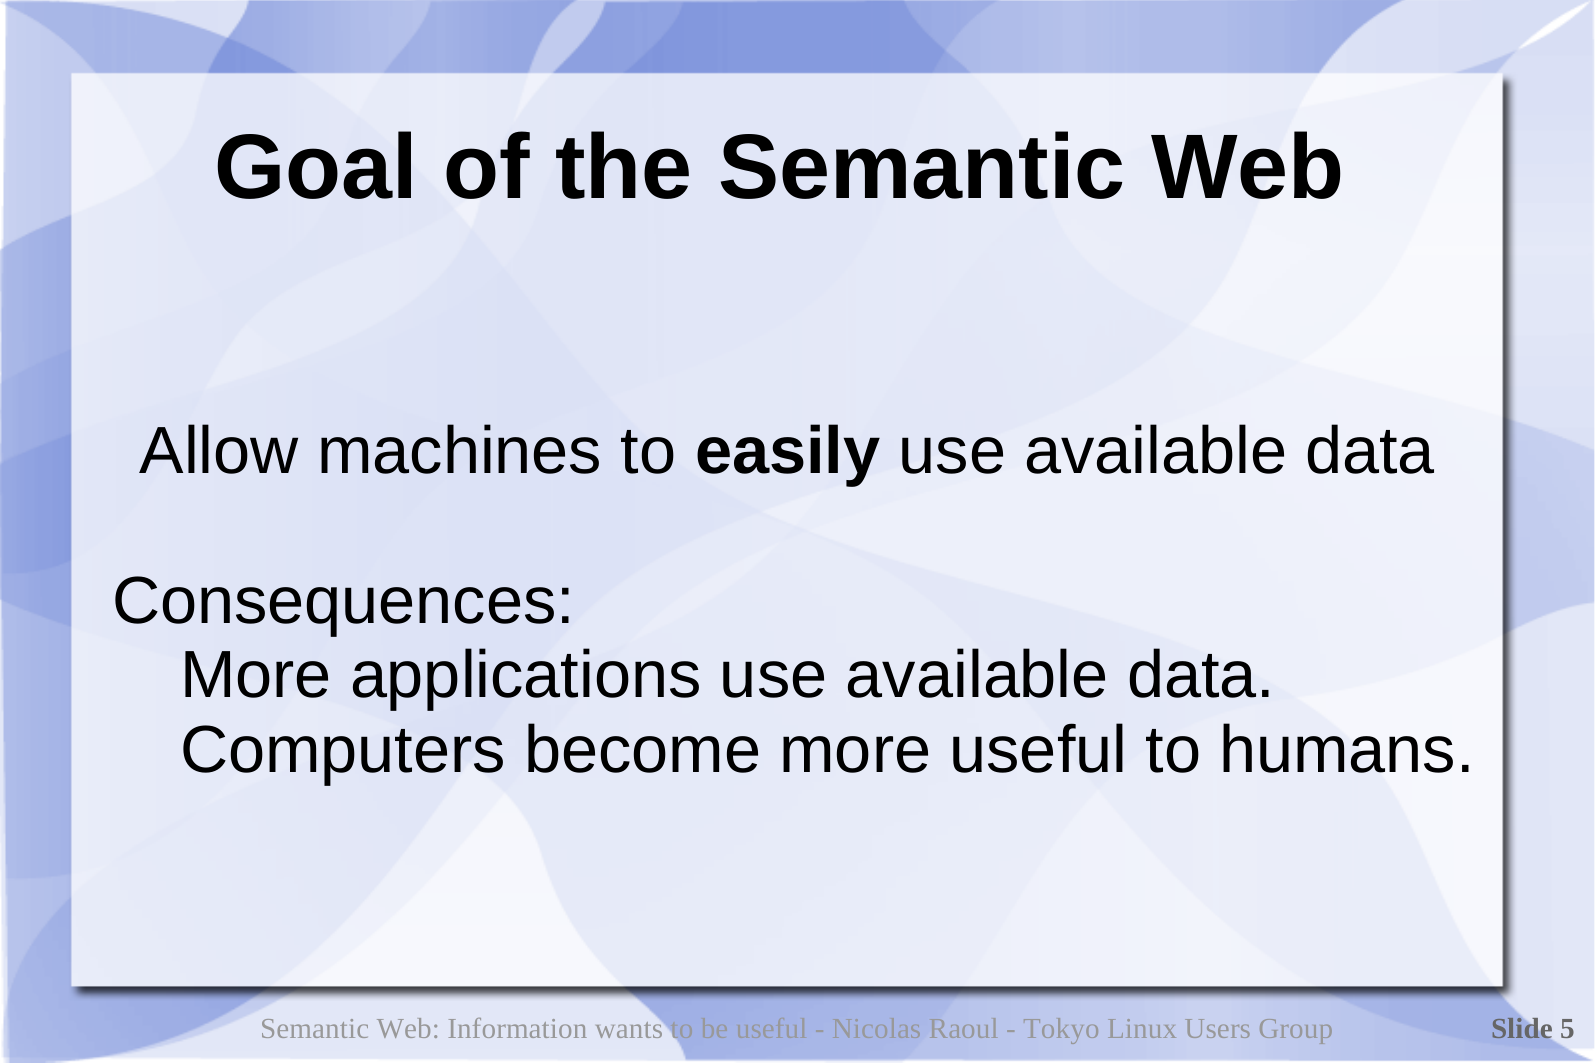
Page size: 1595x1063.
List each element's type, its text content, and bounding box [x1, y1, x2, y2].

title Goal of the Semantic Web [79, 77, 1481, 256]
subtitle Allow machines to easily use available data Consequences: More applications use available data. Computers become more useful to humans. [75, 262, 1501, 938]
picture [0, 0, 1595, 1063]
